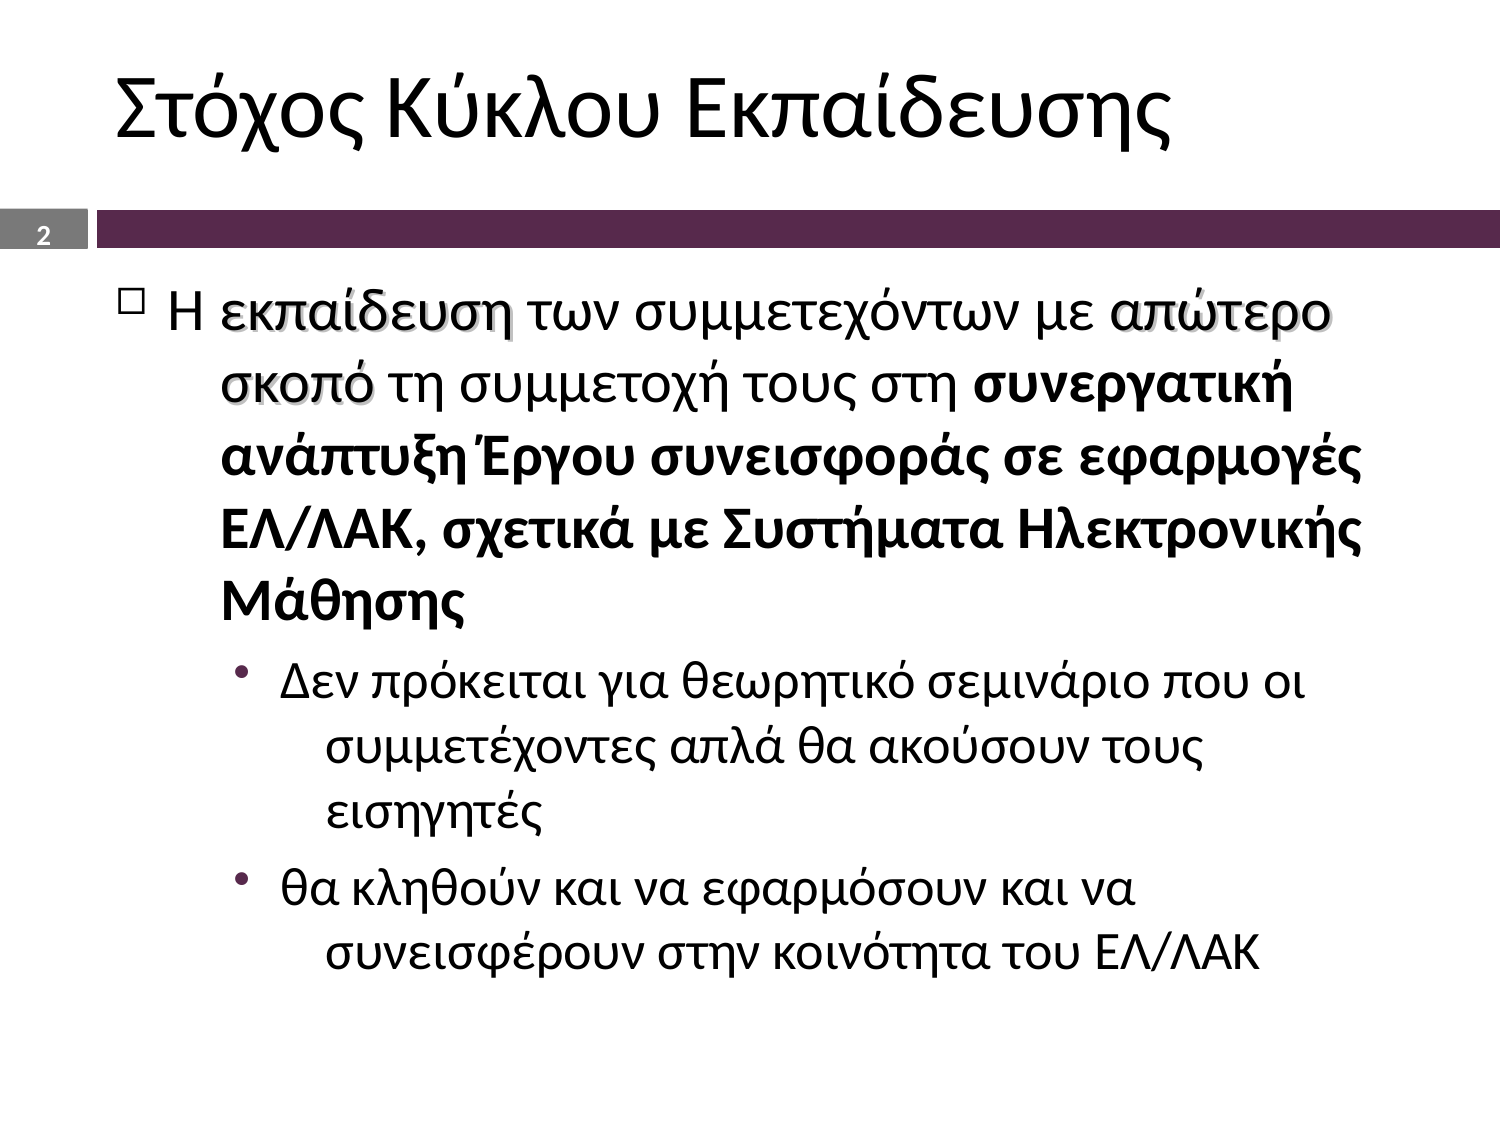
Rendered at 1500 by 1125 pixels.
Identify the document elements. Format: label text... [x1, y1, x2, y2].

title Στόχος Κύκλου Εκπαίδευσης [100, 19, 1438, 182]
text_box [0, 208, 88, 249]
list Η εκπαίδευση των συμμετεχόντων με απώτερο σκοπό τη συμμετοχή τους στη συνεργατική ανάπτυξη Έργου συνεισφοράς σε εφαρμογές ΕΛ/ΛΑΚ, σχετικά με Συστήματα Ηλεκτρονικής Μάθησης Δεν πρόκειται για θεωρητικό σεμινάριο που οι συμμετέχοντες απλά θα ακούσουν τους εισηγητές θα κληθούν και να εφαρμόσουν και να συνεισφέρουν στην κοινότητα του ΕΛ/ΛΑΚ [100, 262, 1438, 1000]
